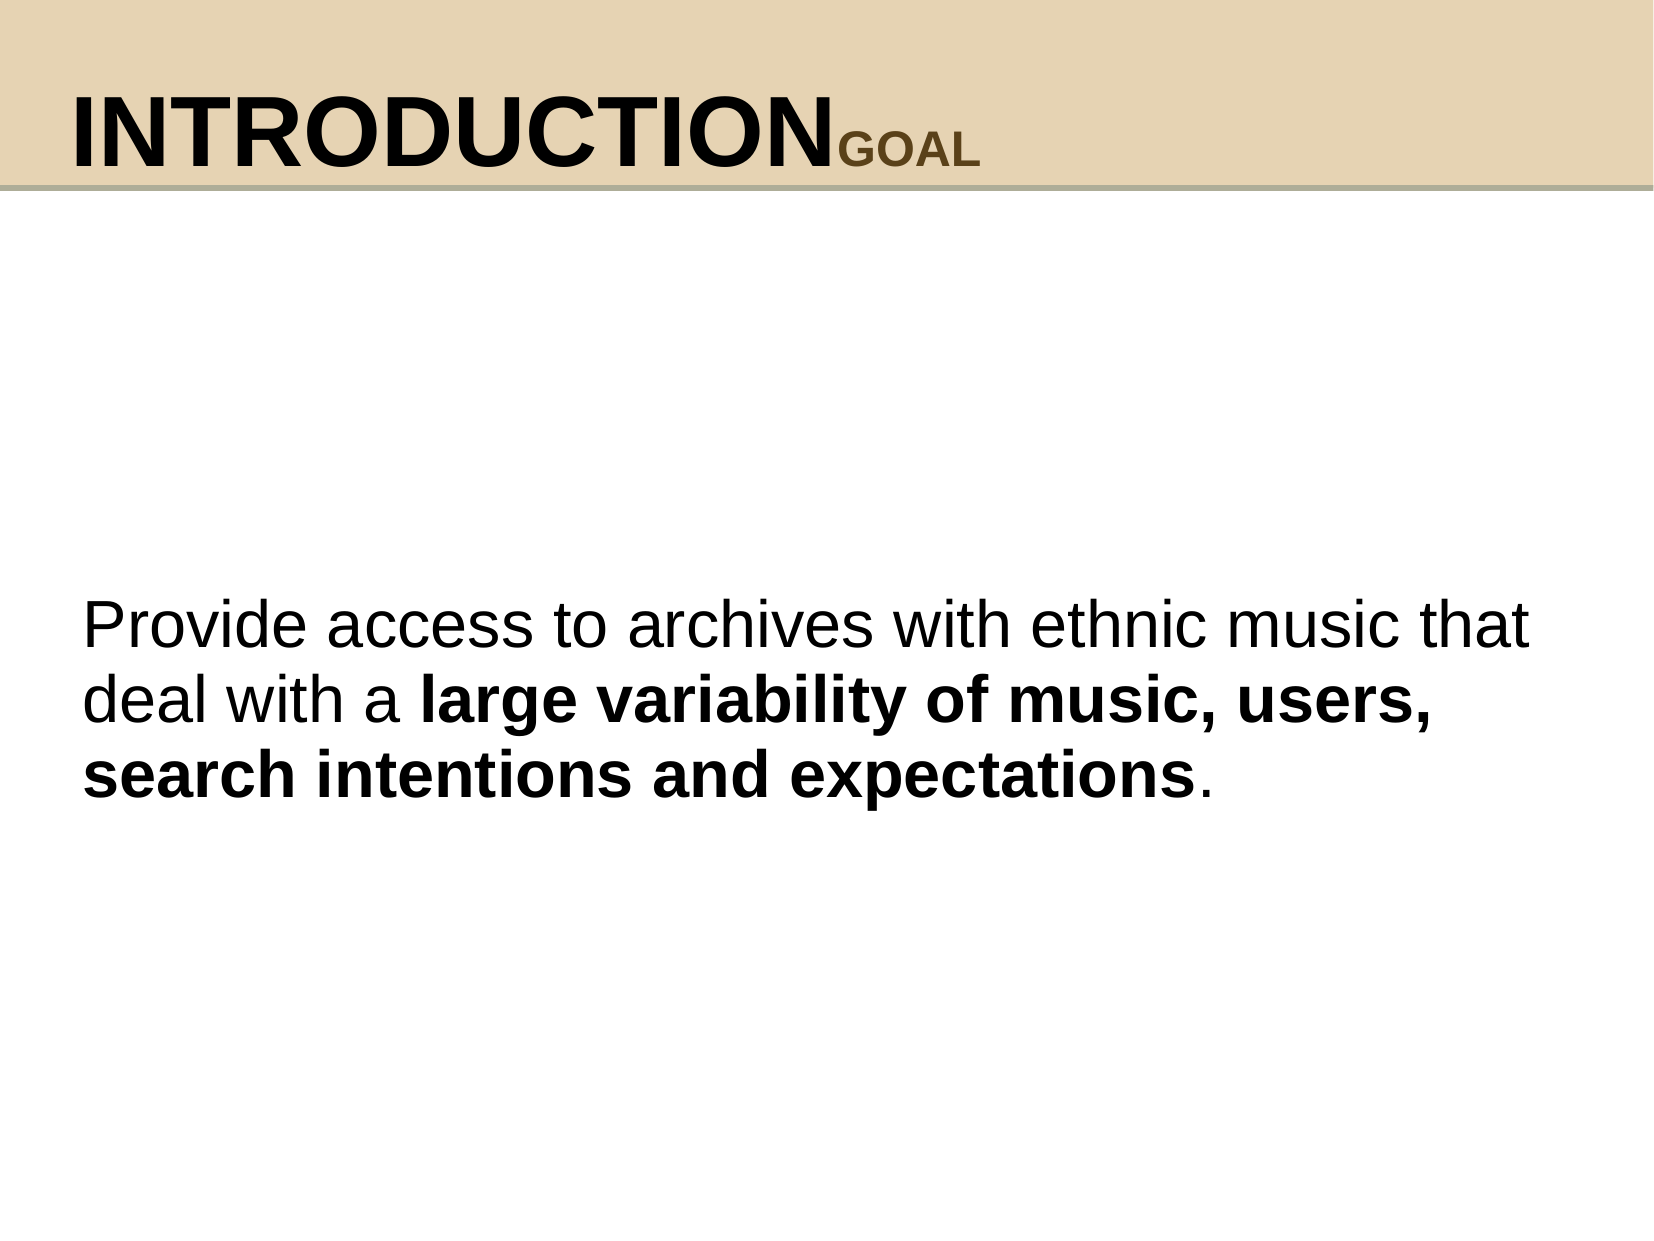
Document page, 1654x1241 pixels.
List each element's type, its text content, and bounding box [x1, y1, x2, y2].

title INTRODUCTIONGOAL [0, 0, 1654, 188]
subtitle Provide access to archives with ethnic music that deal with a large variability of music, users, search intentions and expectations. [82, 290, 1571, 1109]
